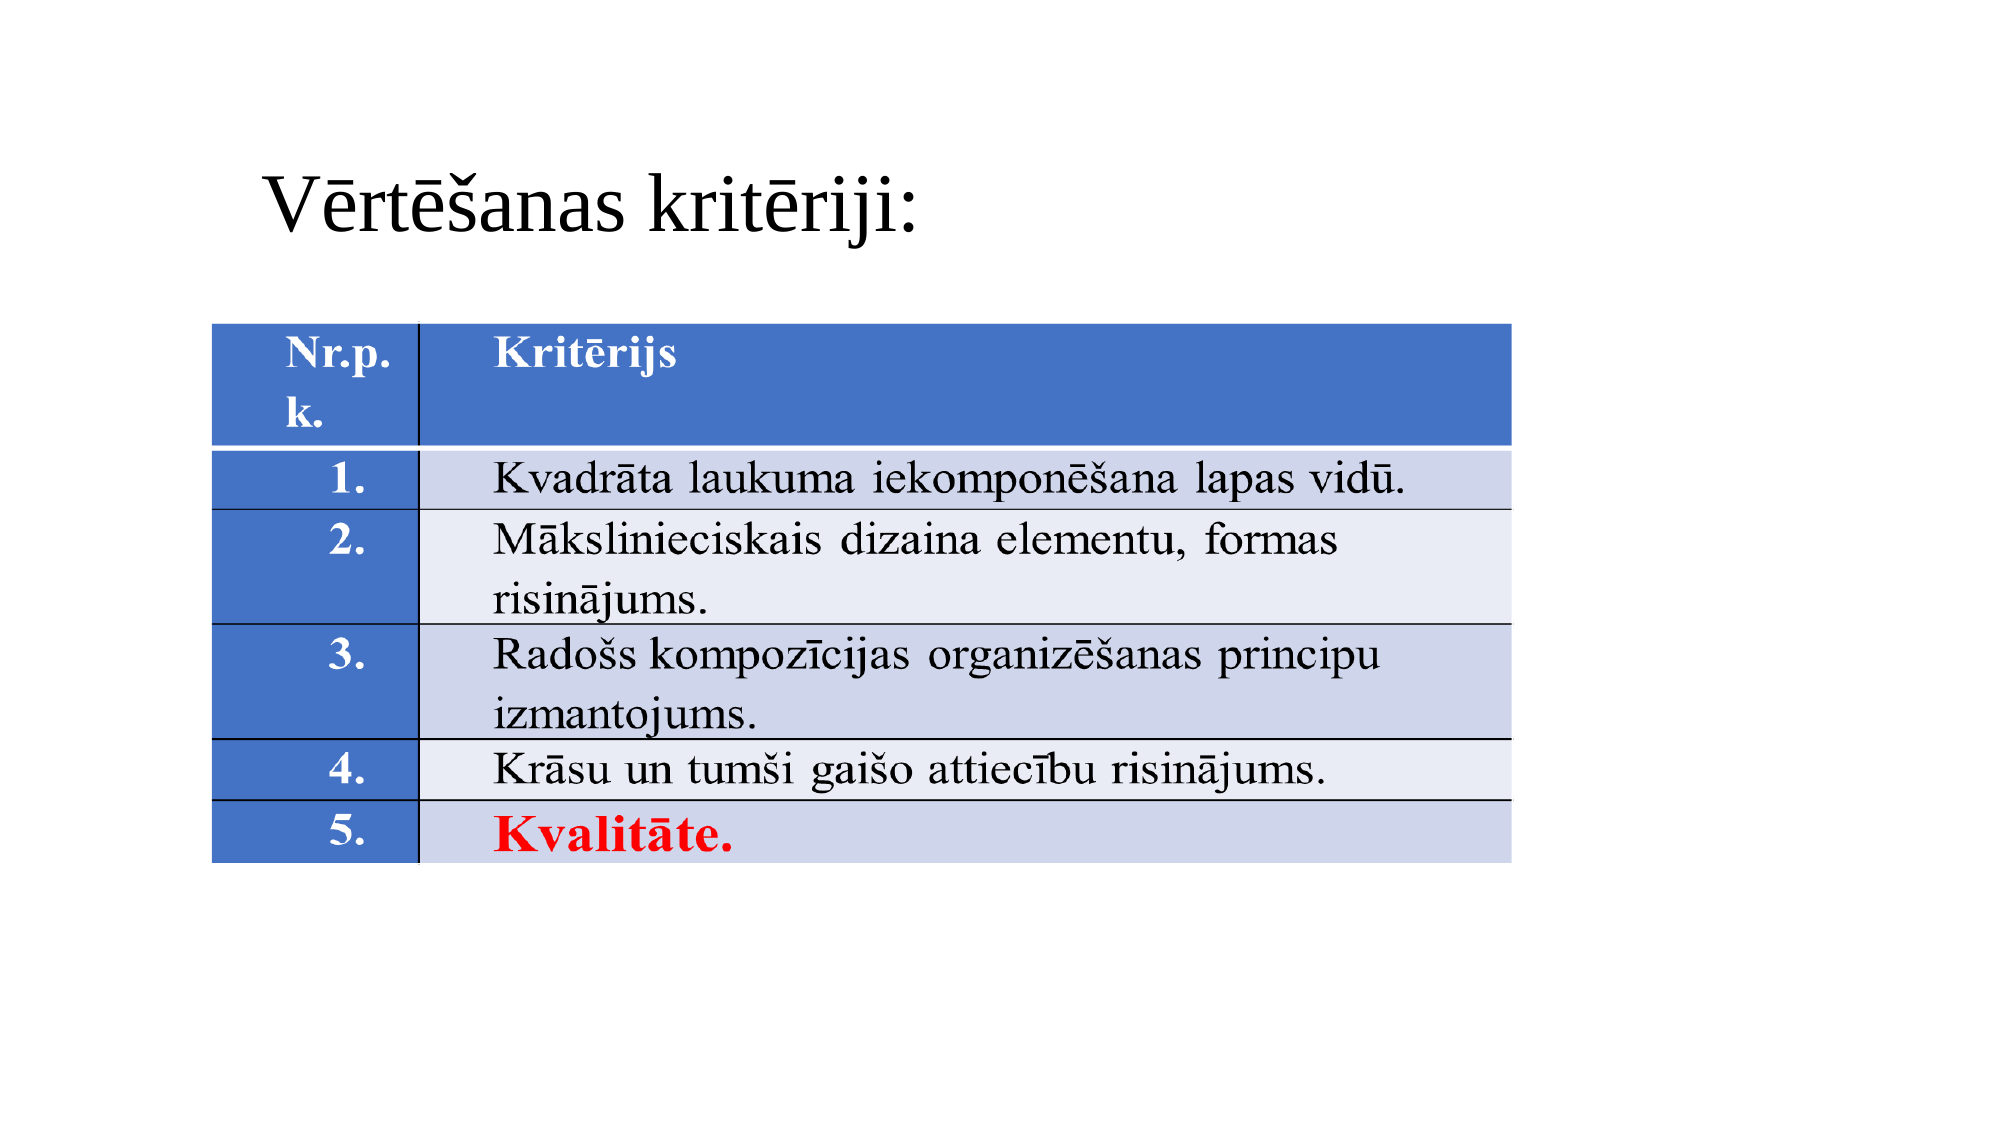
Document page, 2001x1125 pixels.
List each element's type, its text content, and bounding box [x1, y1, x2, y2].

text_box Vērtēšanas kritēriji: [221, 134, 1221, 252]
picture [210, 309, 1515, 894]
